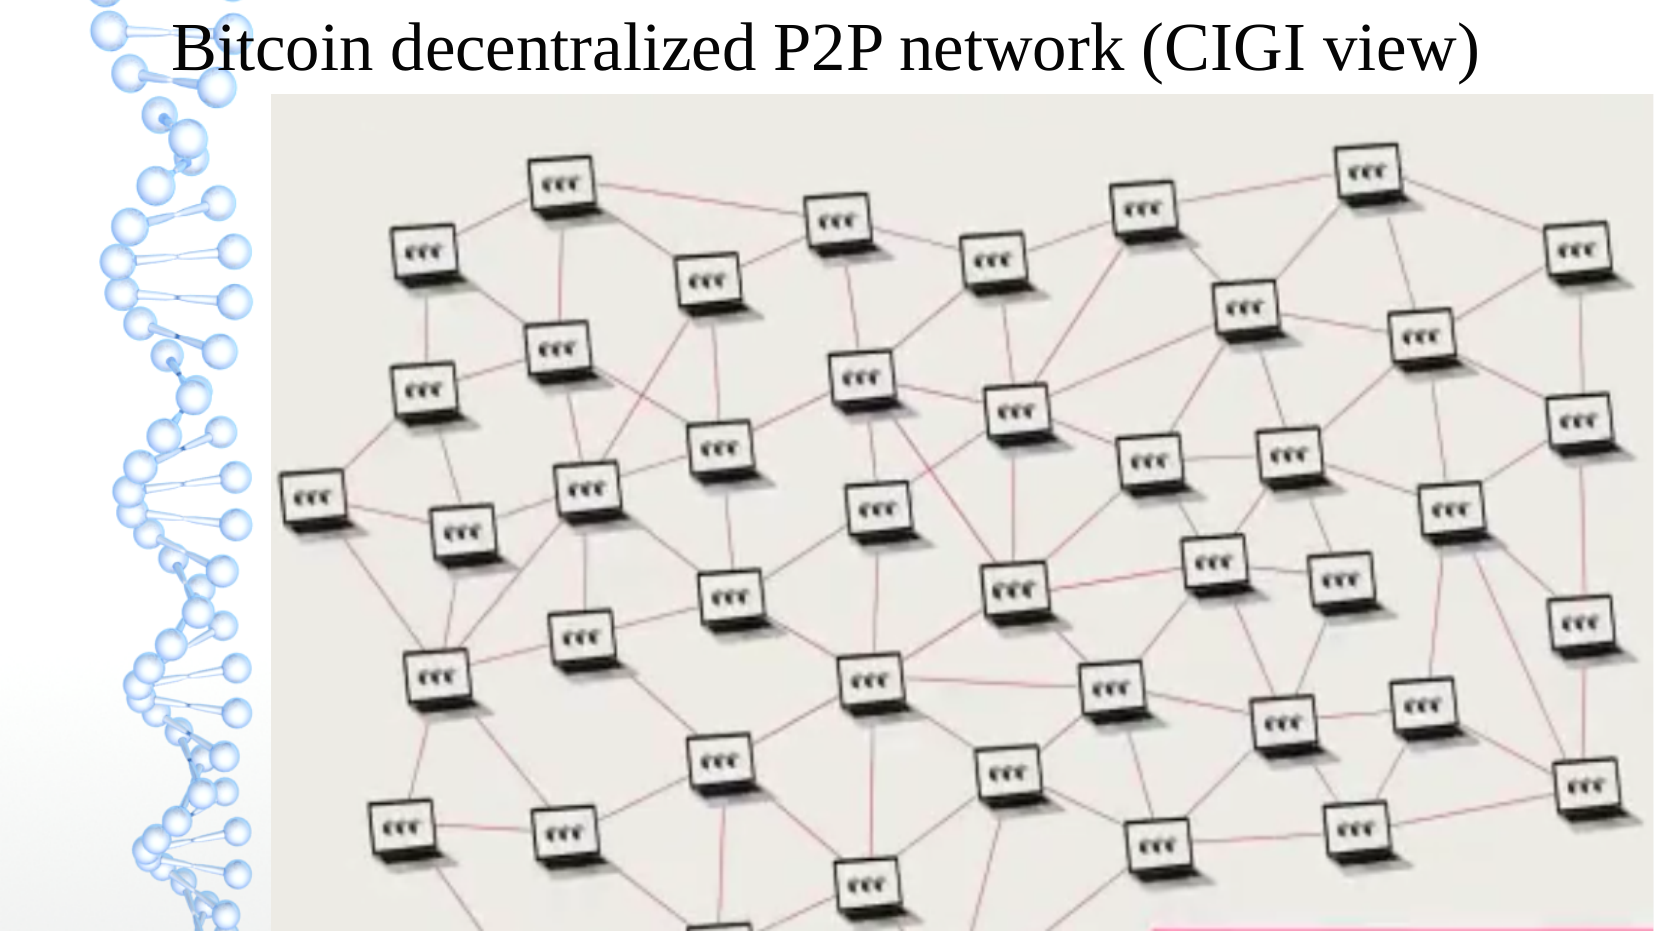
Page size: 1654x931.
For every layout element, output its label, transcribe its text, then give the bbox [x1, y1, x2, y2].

picture [0, 94, 1654, 931]
title Bitcoin decentralized P2P network (CIGI view) [0, 0, 1654, 95]
